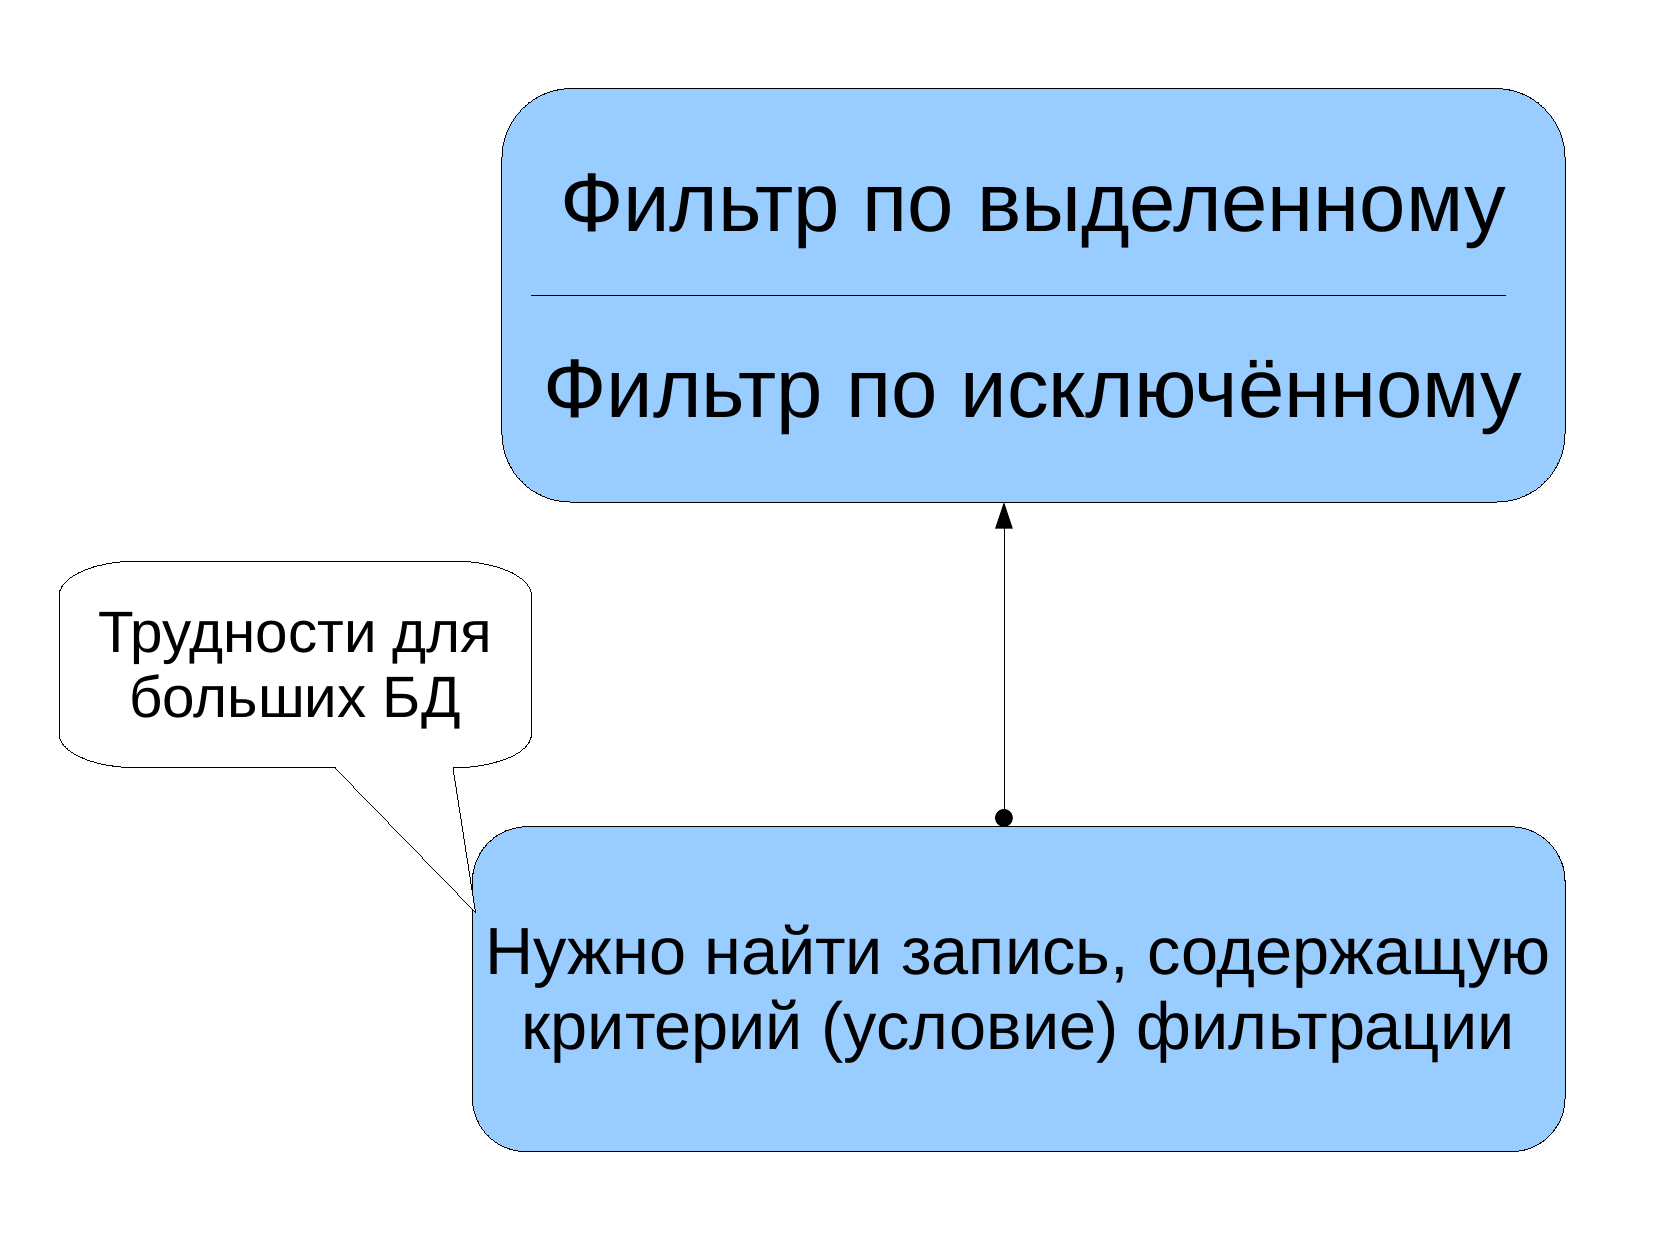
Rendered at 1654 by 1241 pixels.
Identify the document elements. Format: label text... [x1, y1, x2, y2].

text_box Трудности для больших БД [59, 561, 532, 913]
text_box Нужно найти запись, содержащую критерий (условие) фильтрации [472, 826, 1566, 1152]
text_box Фильтр по выделенному Фильтр по исключённому [501, 88, 1566, 503]
